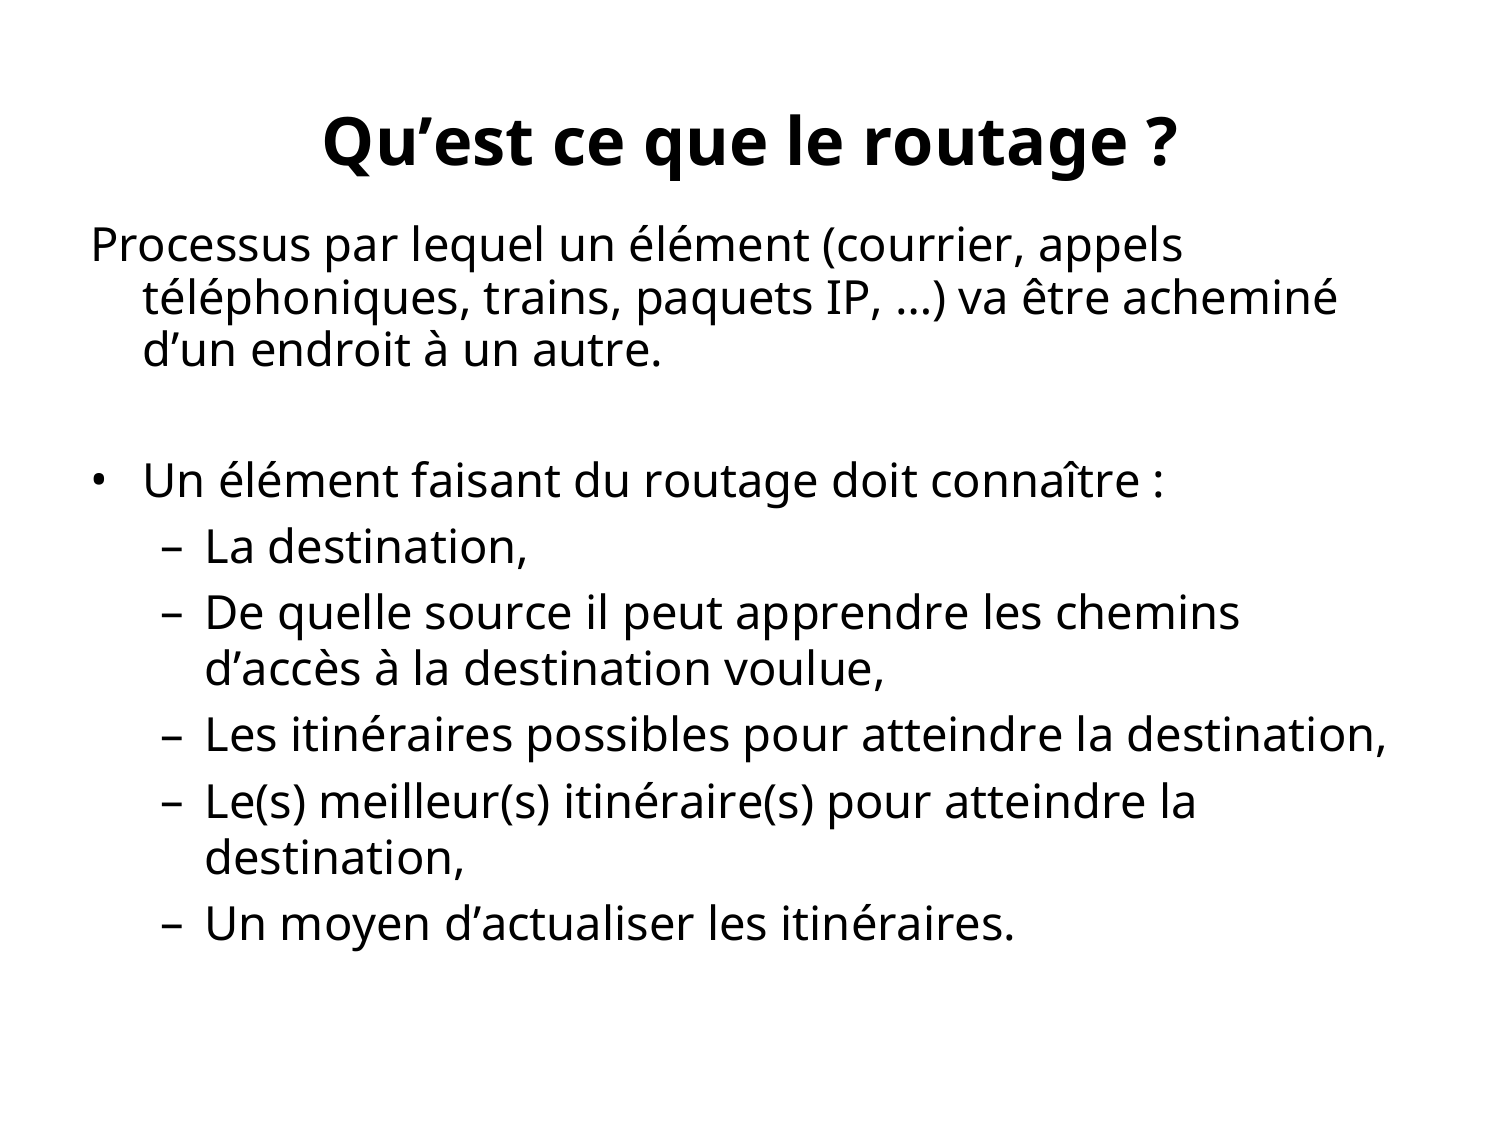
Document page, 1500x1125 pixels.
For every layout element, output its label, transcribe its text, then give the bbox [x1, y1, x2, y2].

list Processus par lequel un élément (courrier, appels téléphoniques, trains, paquets IP, …) va être acheminé d’un endroit à un autre. Un élément faisant du routage doit connaître : La destination, De quelle source il peut apprendre les chemins d’accès à la destination voulue, Les itinéraires possibles pour atteindre la destination, Le(s) meilleur(s) itinéraire(s) pour atteindre la destination, Un moyen d’actualiser les itinéraires. [75, 212, 1426, 1005]
title Qu’est ce que le routage ? [75, 45, 1426, 212]
